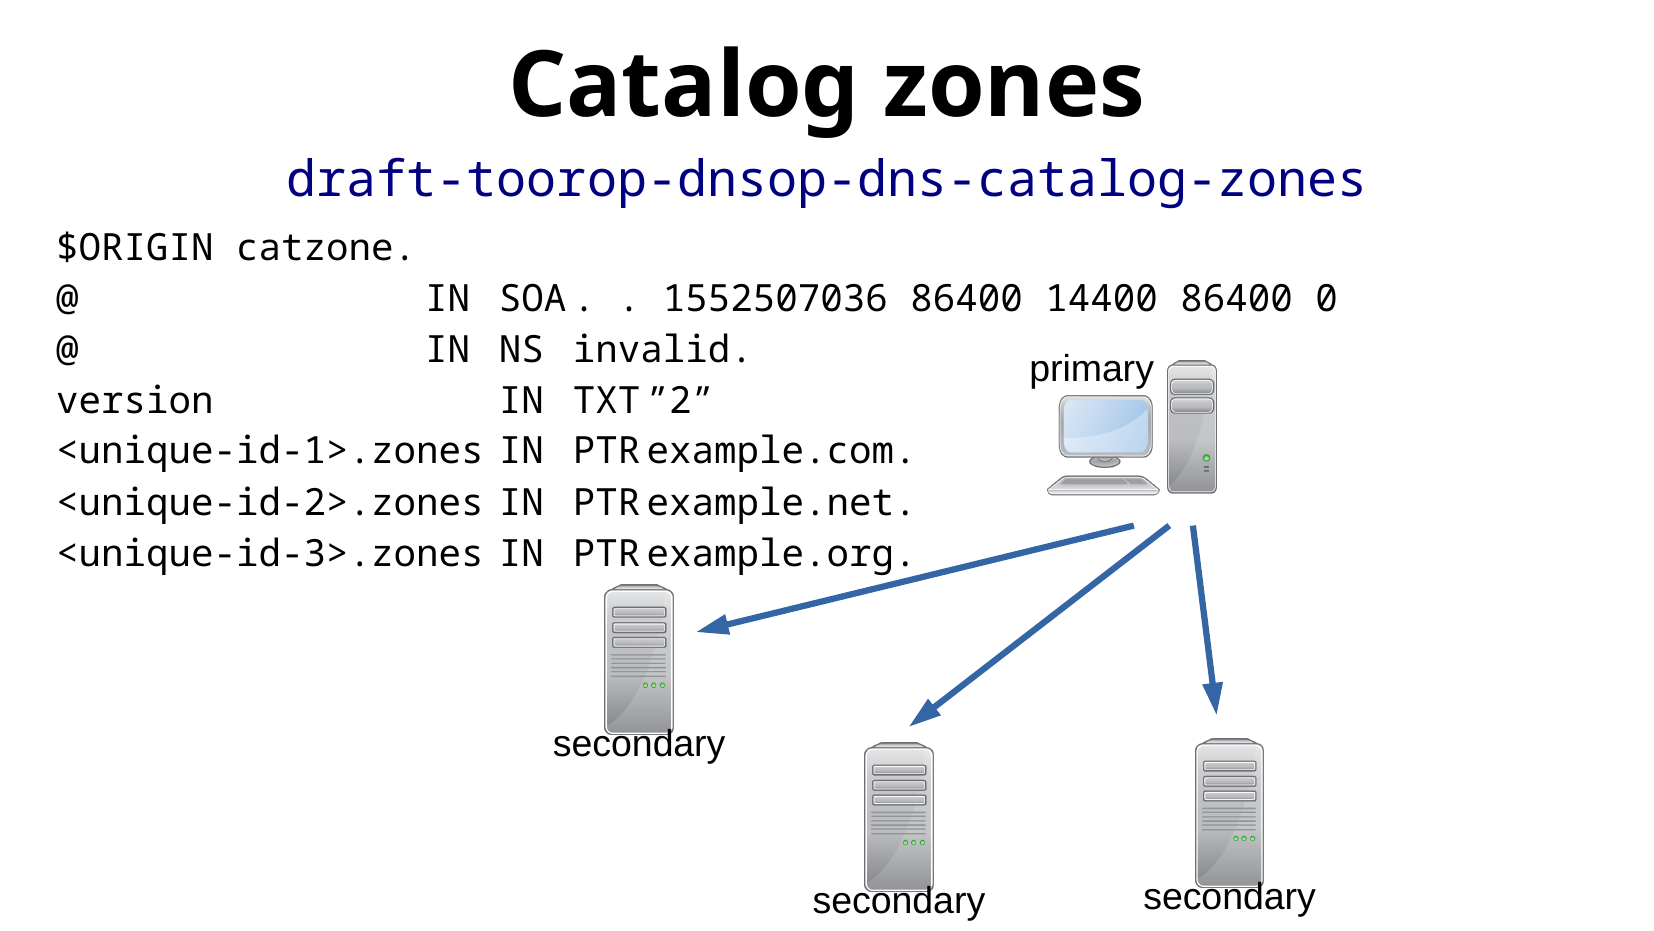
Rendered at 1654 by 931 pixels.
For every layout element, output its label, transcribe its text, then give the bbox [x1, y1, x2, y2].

picture [864, 742, 934, 892]
picture [1040, 360, 1217, 502]
text_box $ORIGIN catzone. @ IN SOA . . 1552507036 86400 14400 86400 0 @ IN NS invalid. version IN TXT ”2” <unique-id-1>.zones IN PTR example.com. <unique-id-2>.zones IN PTR example.net. <unique-id-3>.zones IN PTR example.org. [41, 212, 1477, 532]
picture [1195, 738, 1264, 888]
title Catalog zones draft-toorop-dnsop-dns-catalog-zones [82, 36, 1571, 193]
picture [604, 584, 674, 735]
